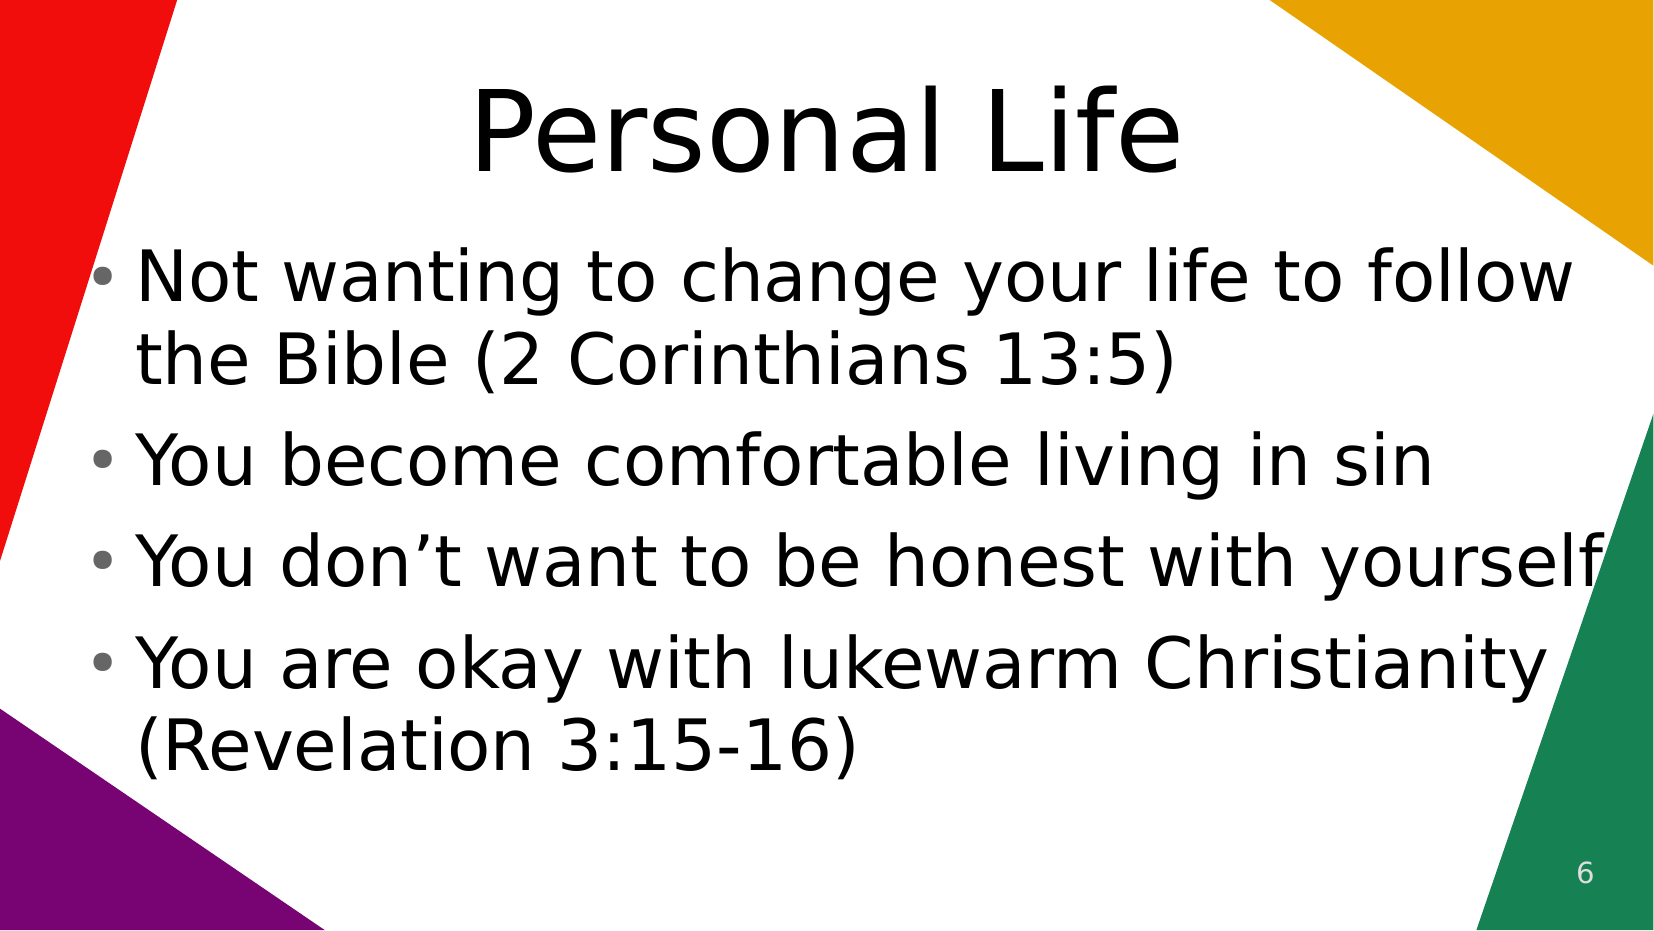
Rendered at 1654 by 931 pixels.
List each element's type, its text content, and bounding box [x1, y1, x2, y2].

list Not wanting to change your life to follow the Bible (2 Corinthians 13:5) You become comfortable living in sin You don’t want to be honest with yourself You are okay with lukewarm Christianity (Revelation 3:15-16) [75, 236, 1613, 863]
title Personal Life [118, 59, 1536, 207]
